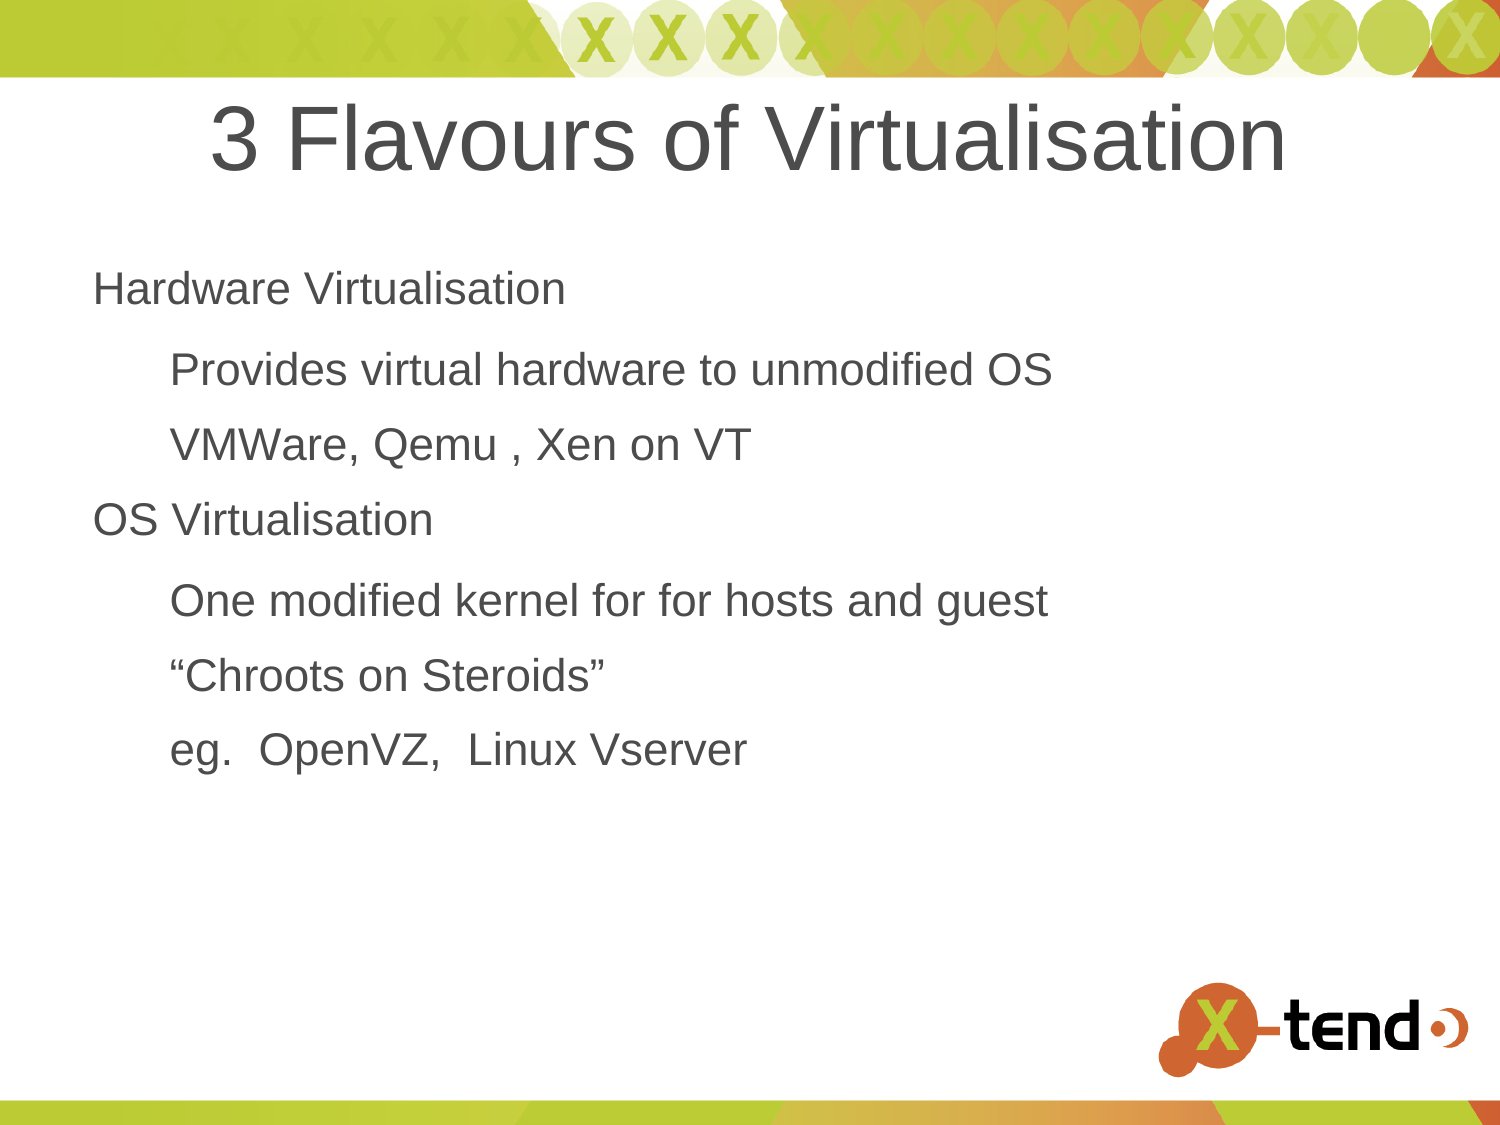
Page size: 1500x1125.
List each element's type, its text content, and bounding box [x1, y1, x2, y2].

title 3 Flavours of Virtualisation [75, 44, 1425, 233]
list Hardware Virtualisation Provides virtual hardware to unmodified OS VMWare, Qemu , Xen on VT OS Virtualisation One modified kernel for for hosts and guest “Chroots on Steroids” eg. OpenVZ, Linux Vserver [75, 263, 1425, 1006]
picture [0, 0, 1500, 1125]
